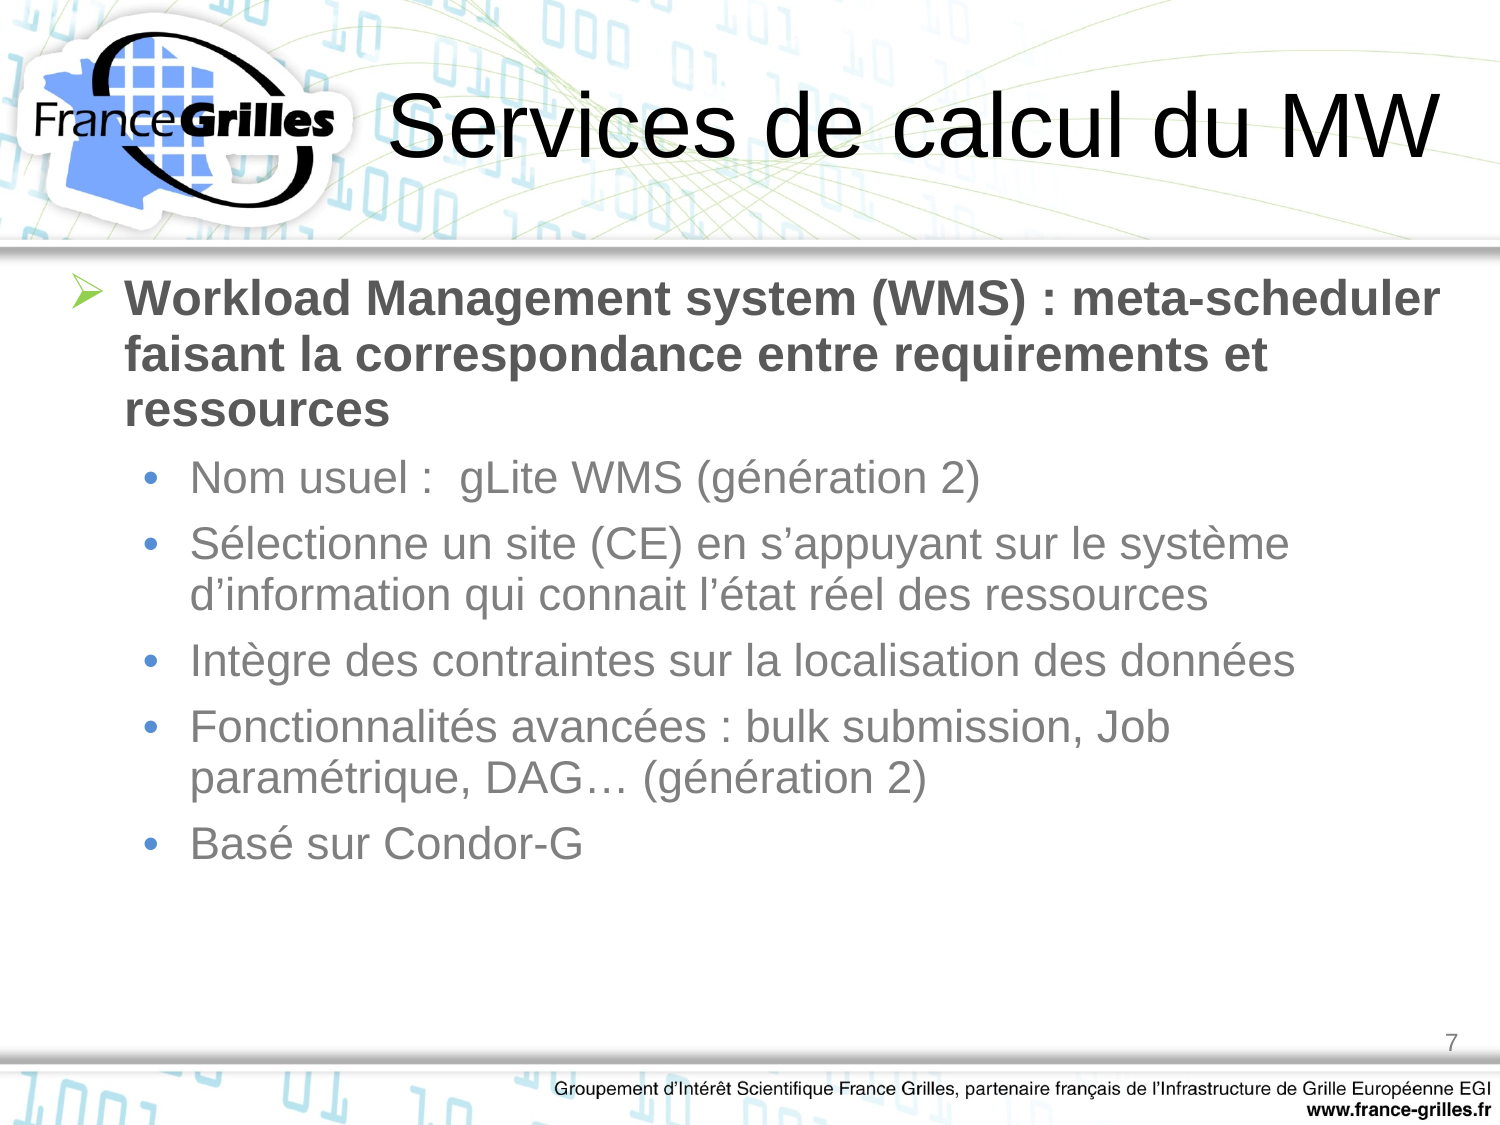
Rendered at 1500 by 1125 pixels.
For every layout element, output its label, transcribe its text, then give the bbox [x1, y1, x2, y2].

title Services de calcul du MW [372, 7, 1459, 244]
list Workload Management system (WMS) : meta-scheduler faisant la correspondance entre requirements et ressources Nom usuel : gLite WMS (génération 2) Sélectionne un site (CE) en s’appuyant sur le système d’information qui connait l’état réel des ressources Intègre des contraintes sur la localisation des données Fonctionnalités avancées : bulk submission, Job paramétrique, DAG… (génération 2) Basé sur Condor-G [53, 262, 1459, 1024]
picture [0, 0, 1500, 1125]
